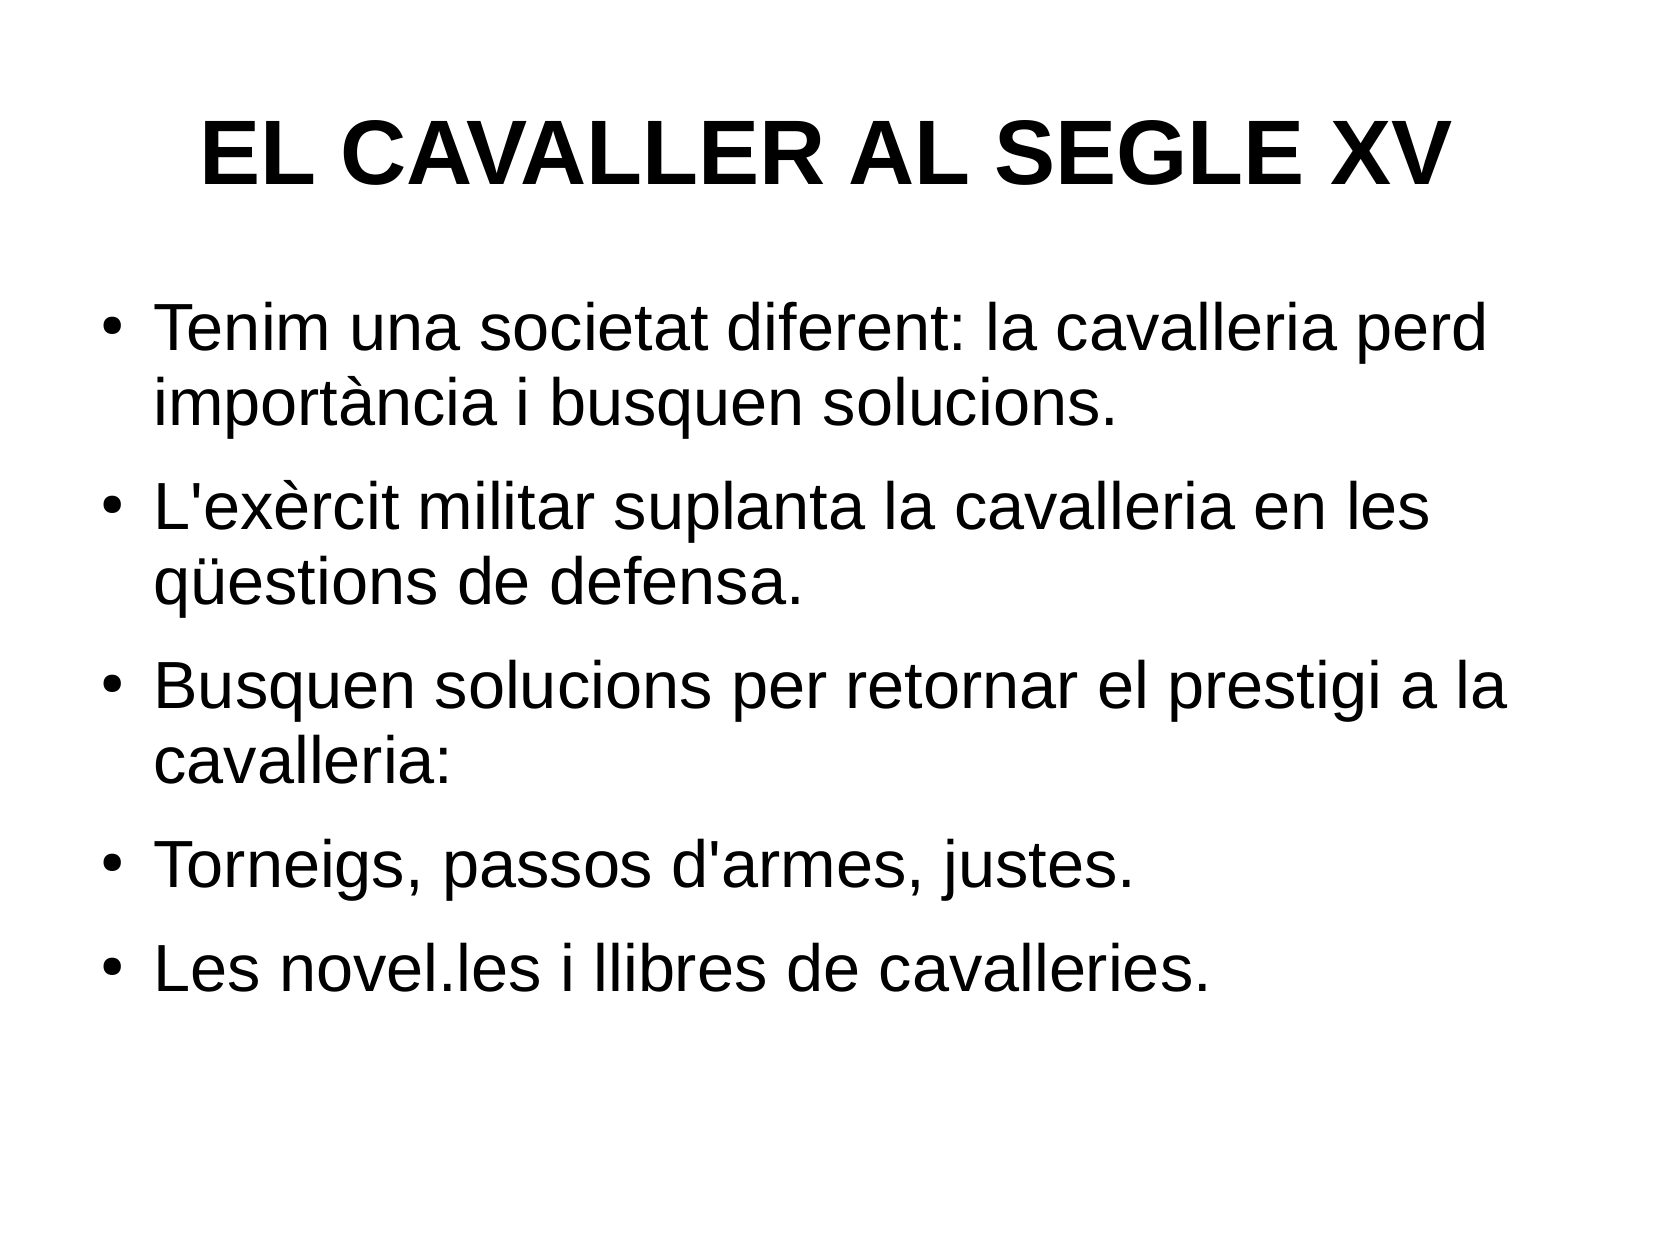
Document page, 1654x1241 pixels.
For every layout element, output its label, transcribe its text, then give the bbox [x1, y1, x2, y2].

title EL CAVALLER AL SEGLE XV [82, 49, 1571, 257]
list Tenim una societat diferent: la cavalleria perd importància i busquen solucions. L'exèrcit militar suplanta la cavalleria en les qüestions de defensa. Busquen solucions per retornar el prestigi a la cavalleria: Torneigs, passos d'armes, justes. Les novel.les i llibres de cavalleries. [82, 290, 1571, 1109]
